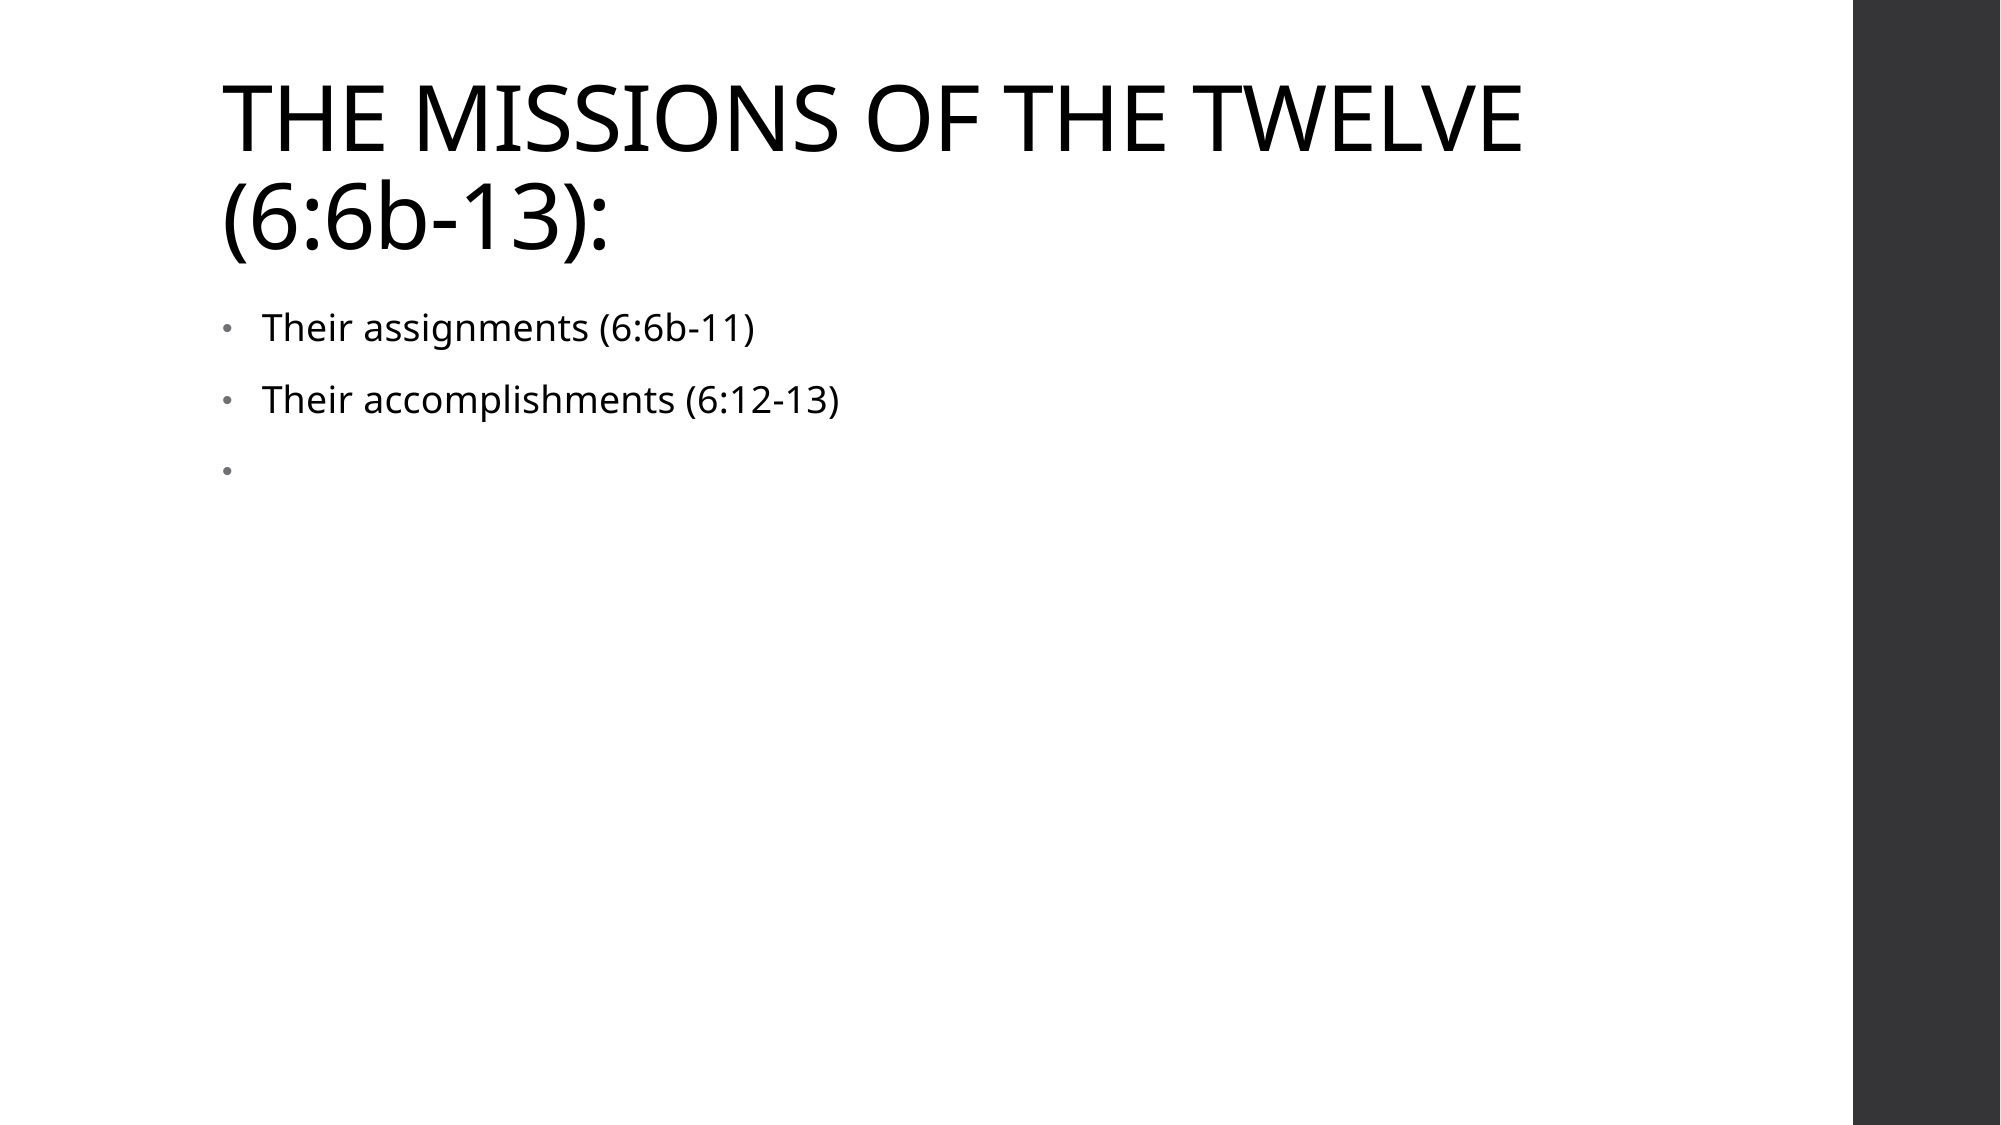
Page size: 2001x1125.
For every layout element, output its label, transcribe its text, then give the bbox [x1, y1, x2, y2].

list Their assignments (6:6b-11) Their accomplishments (6:12-13) [206, 299, 1617, 1014]
title THE MISSIONS OF THE TWELVE (6:6b-13): [206, 60, 1797, 278]
